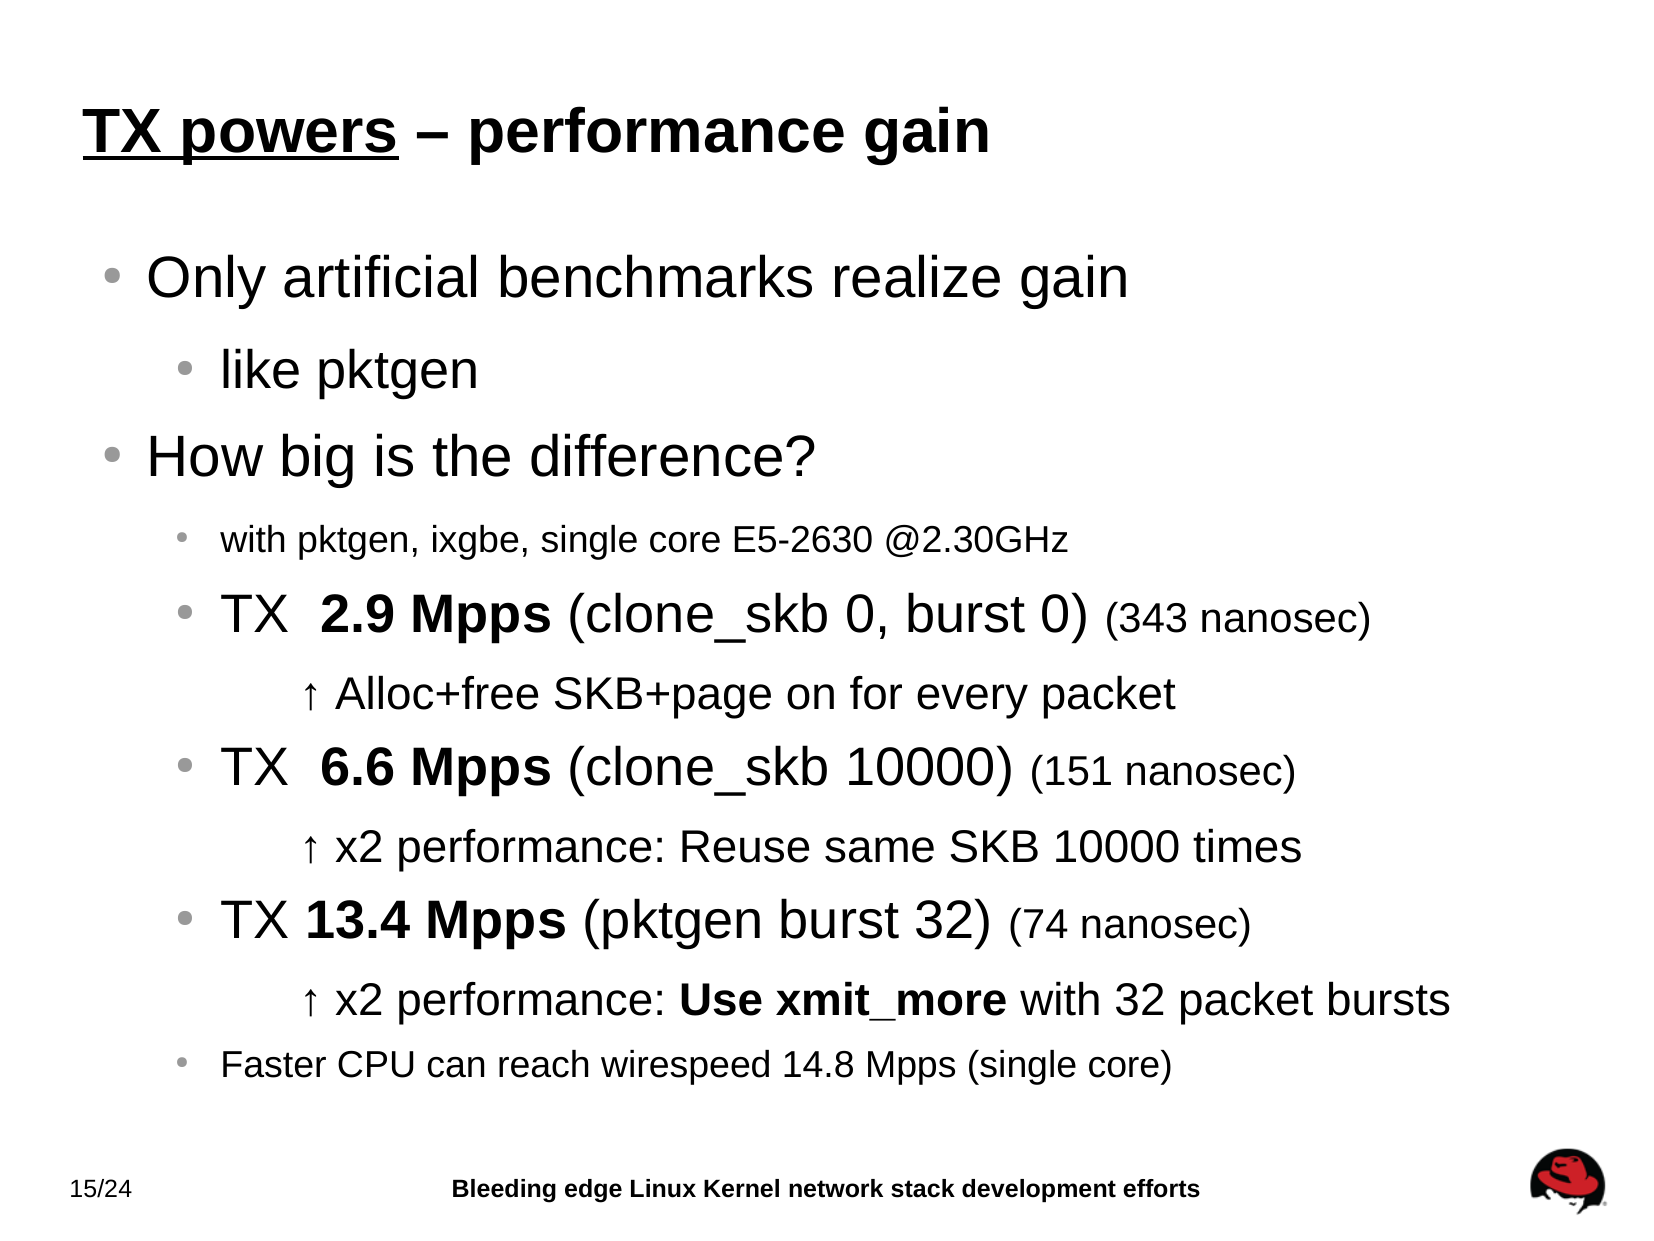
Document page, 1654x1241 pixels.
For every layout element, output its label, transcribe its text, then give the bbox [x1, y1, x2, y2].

picture [1529, 1146, 1613, 1224]
list Only artificial benchmarks realize gain like pktgen How big is the difference? with pktgen, ixgbe, single core E5-2630 @2.30GHz TX 2.9 Mpps (clone_skb 0, burst 0) (343 nanosec) ↑ Alloc+free SKB+page on for every packet TX 6.6 Mpps (clone_skb 10000) (151 nanosec) ↑ x2 performance: Reuse same SKB 10000 times TX 13.4 Mpps (pktgen burst 32) (74 nanosec) ↑ x2 performance: Use xmit_more with 32 packet bursts Faster CPU can reach wirespeed 14.8 Mpps (single core) [86, 244, 1575, 1086]
title TX powers – performance gain [82, 37, 1571, 225]
